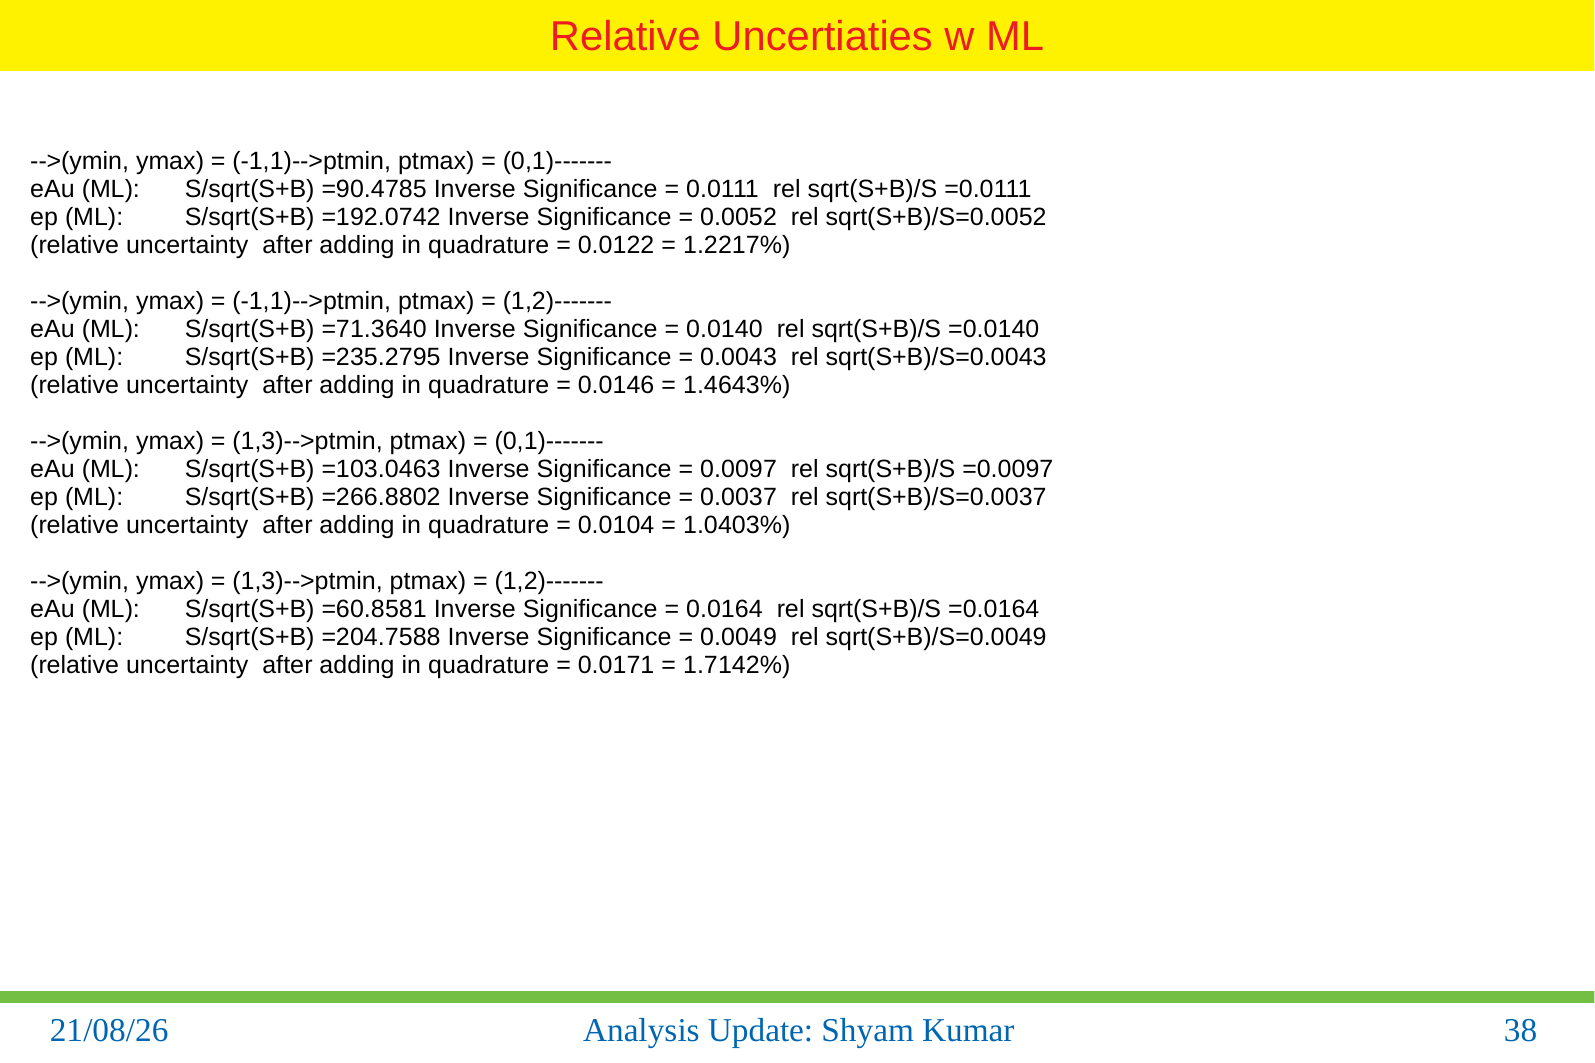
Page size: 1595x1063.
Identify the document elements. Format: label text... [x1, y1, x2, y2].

title Relative Uncertiaties w ML [0, 0, 1595, 71]
text_box -->(ymin, ymax) = (-1,1)-->ptmin, ptmax) = (0,1)------- eAu (ML): S/sqrt(S+B) =90.4785 Inverse Significance = 0.0111 rel sqrt(S+B)/S =0.0111 ep (ML): S/sqrt(S+B) =192.0742 Inverse Significance = 0.0052 rel sqrt(S+B)/S=0.0052 (relative uncertainty after adding in quadrature = 0.0122 = 1.2217%) -->(ymin, ymax) = (-1,1)-->ptmin, ptmax) = (1,2)------- eAu (ML): S/sqrt(S+B) =71.3640 Inverse Significance = 0.0140 rel sqrt(S+B)/S =0.0140 ep (ML): S/sqrt(S+B) =235.2795 Inverse Significance = 0.0043 rel sqrt(S+B)/S=0.0043 (relative uncertainty after adding in quadrature = 0.0146 = 1.4643%) -->(ymin, ymax) = (1,3)-->ptmin, ptmax) = (0,1)------- eAu (ML): S/sqrt(S+B) =103.0463 Inverse Significance = 0.0097 rel sqrt(S+B)/S =0.0097 ep (ML): S/sqrt(S+B) =266.8802 Inverse Significance = 0.0037 rel sqrt(S+B)/S=0.0037 (relative uncertainty after adding in quadrature = 0.0104 = 1.0403%) -->(ymin, ymax) = (1,3)-->ptmin, ptmax) = (1,2)------- eAu (ML): S/sqrt(S+B) =60.8581 Inverse Significance = 0.0164 rel sqrt(S+B)/S =0.0164 ep (ML): S/sqrt(S+B) =204.7588 Inverse Significance = 0.0049 rel sqrt(S+B)/S=0.0049 (relative uncertainty after adding in quadrature = 0.0171 = 1.7142%) [15, 106, 1589, 962]
